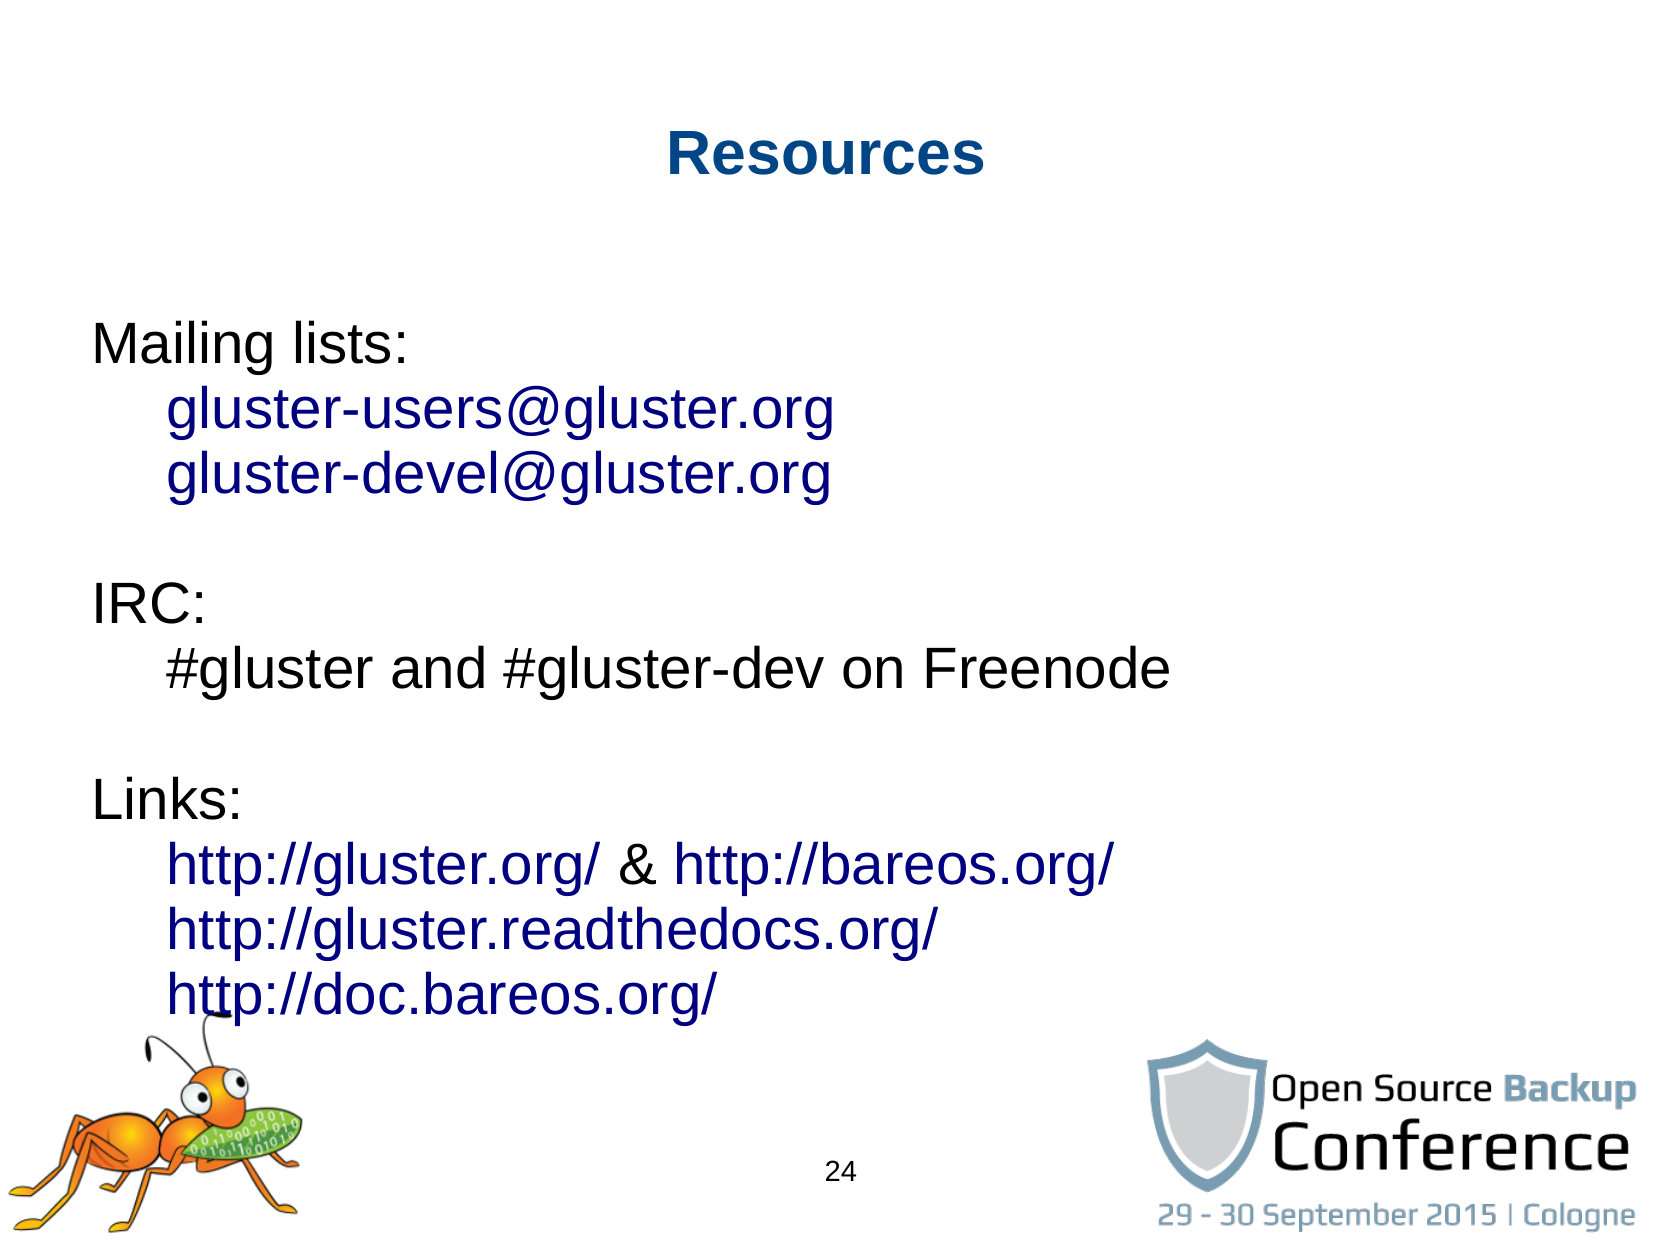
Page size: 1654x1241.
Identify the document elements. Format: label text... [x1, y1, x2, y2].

text_box Mailing lists: gluster-users@gluster.org gluster-devel@gluster.org IRC: #gluster and #gluster-dev on Freenode Links: http://gluster.org/ & http://bareos.org/ http://gluster.readthedocs.org/ http://doc.bareos.org/ [76, 303, 1561, 1099]
title Resources [82, 49, 1571, 257]
picture [1132, 1033, 1654, 1241]
picture [5, 1009, 306, 1235]
